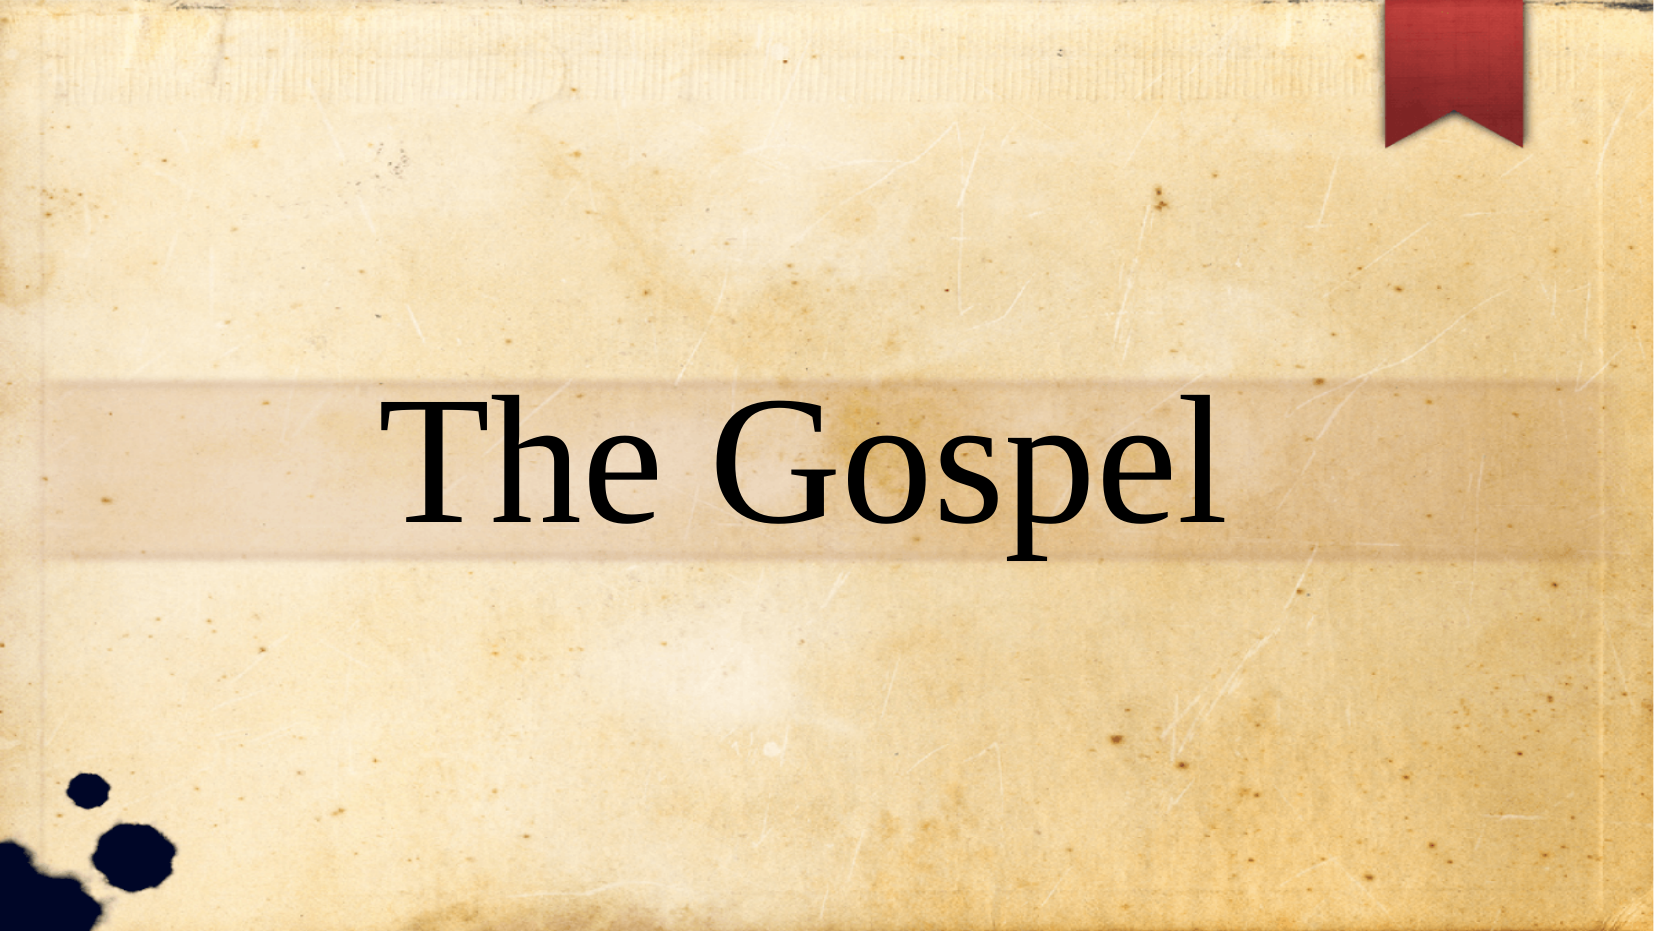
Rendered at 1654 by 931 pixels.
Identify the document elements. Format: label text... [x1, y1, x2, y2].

title The Gospel [82, 337, 1571, 585]
picture [0, 0, 1654, 931]
